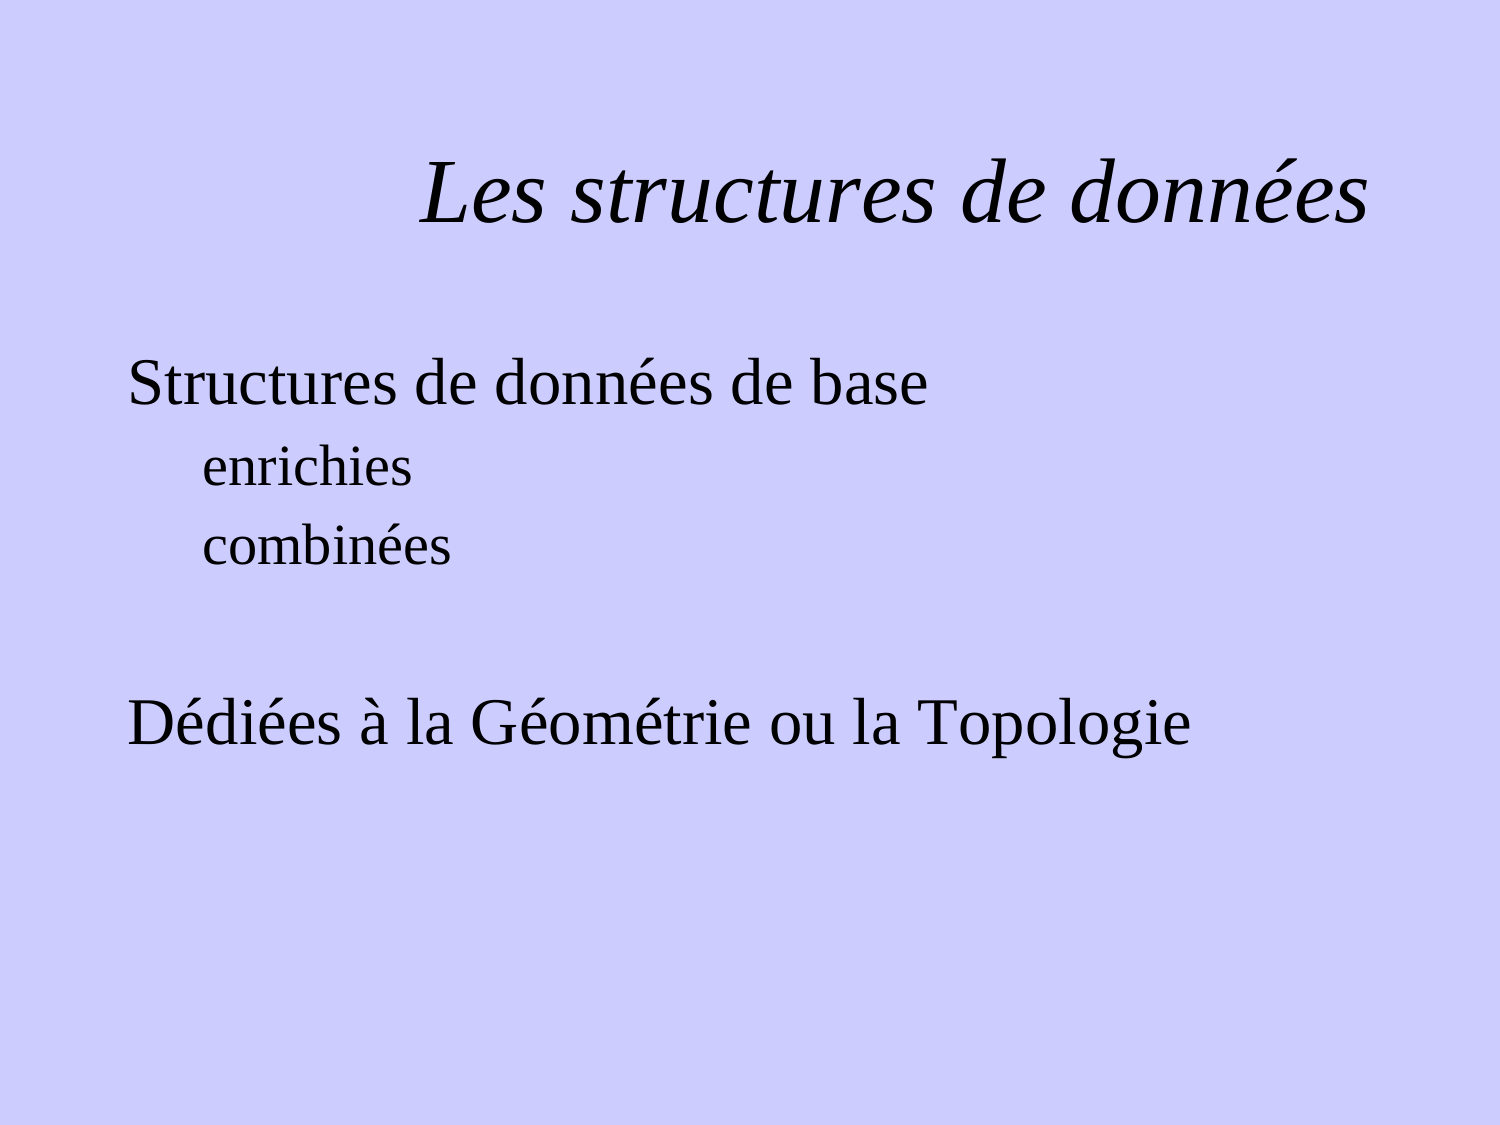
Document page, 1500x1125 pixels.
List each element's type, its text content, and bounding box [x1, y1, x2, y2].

list Structures de données de base enrichies combinées Dédiées à la Géométrie ou la Topologie [112, 337, 1388, 1013]
title Les structures de données [112, 62, 1388, 250]
